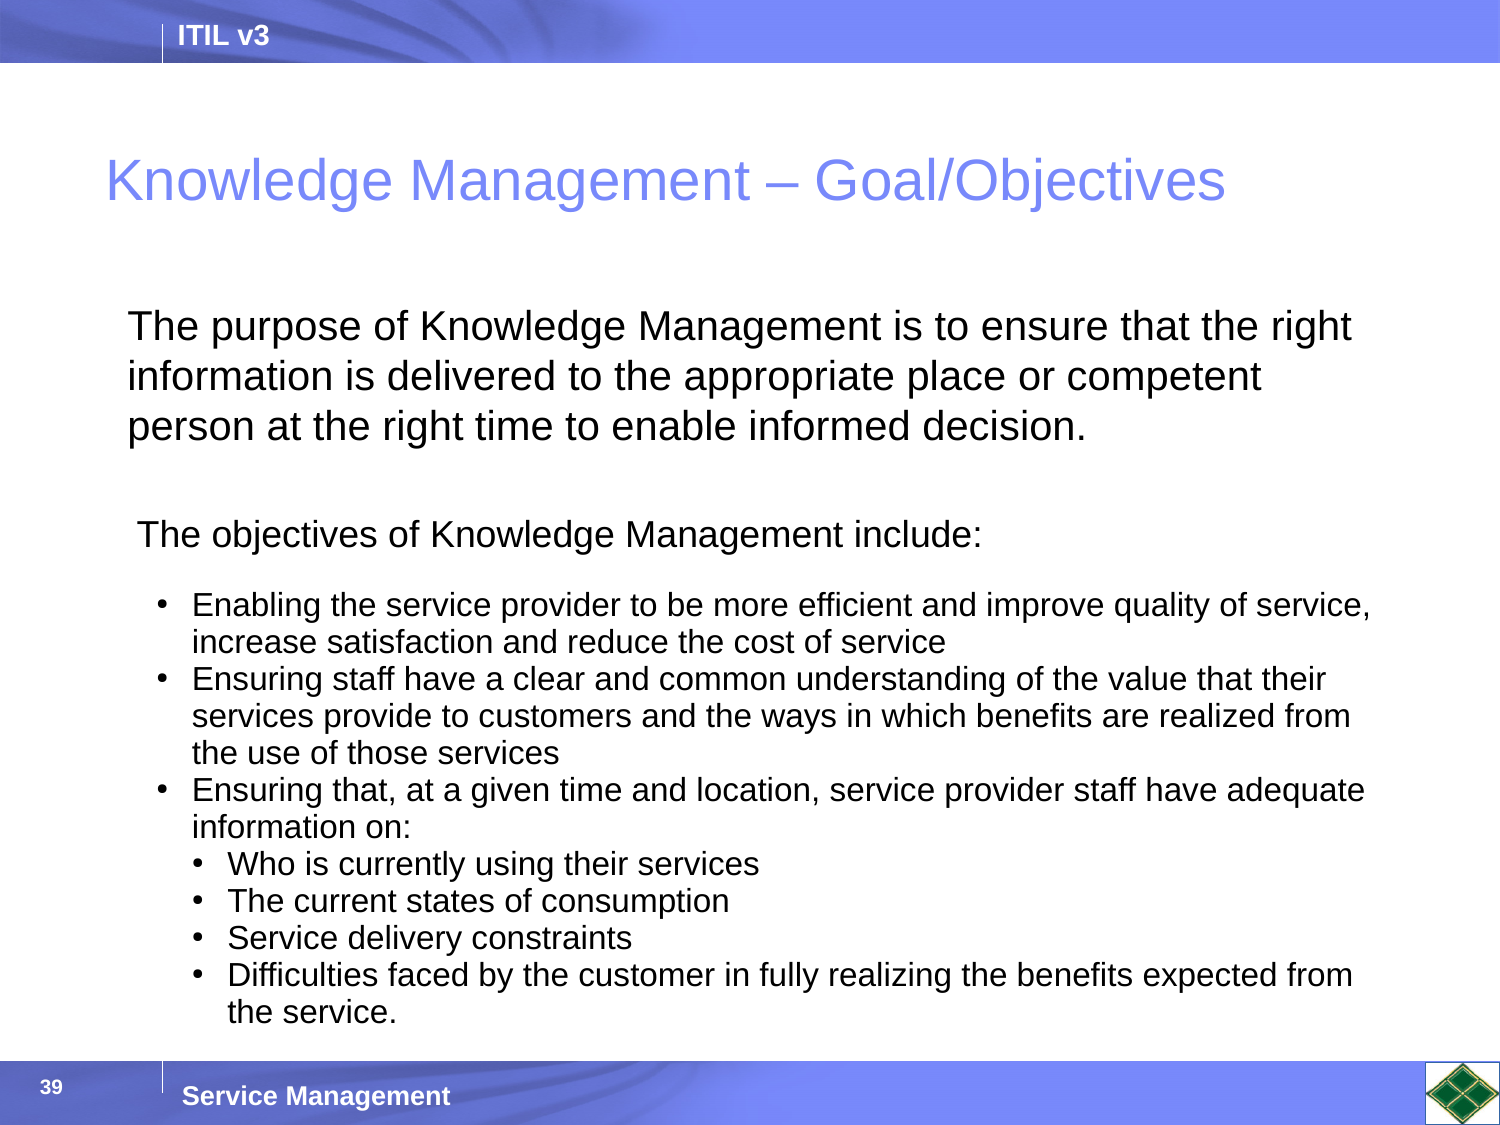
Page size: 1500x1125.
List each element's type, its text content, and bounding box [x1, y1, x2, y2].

picture [0, 0, 1500, 63]
picture [1426, 1063, 1499, 1124]
text_box The objectives of Knowledge Management include: [121, 502, 1394, 1049]
text_box <číslo> [25, 1066, 191, 1119]
picture [0, 1061, 1500, 1125]
text_box Knowledge Management – Goal/Objectives [90, 121, 1443, 221]
text_box Enabling the service provider to be more efficient and improve quality of service, increase satisfaction and reduce the cost of service Ensuring staff have a clear and common understanding of the value that their services provide to customers and the ways in which benefits are realized from the use of those services Ensuring that, at a given time and location, service provider staff have adequate information on: Who is currently using their services The current states of consumption Service delivery constraints Difficulties faced by the customer in fully realizing the benefits expected from the service. [141, 578, 1418, 1041]
text_box The purpose of Knowledge Management is to ensure that the right information is delivered to the appropriate place or competent person at the right time to enable informed decision. [112, 291, 1388, 485]
